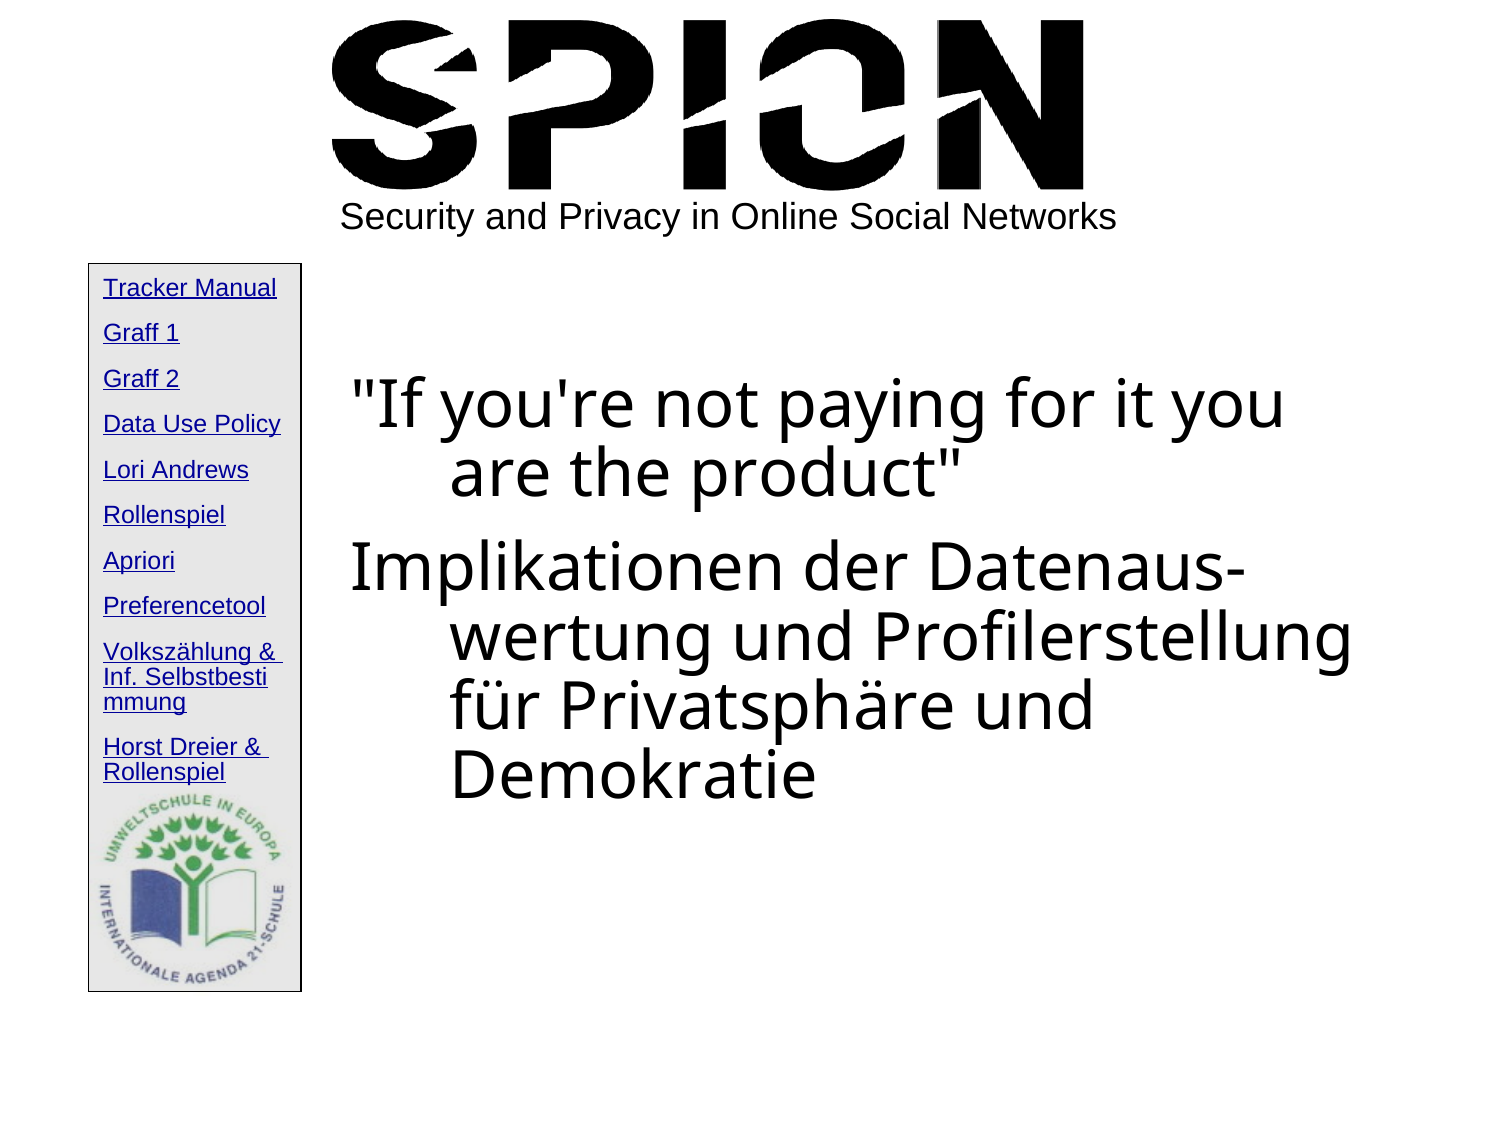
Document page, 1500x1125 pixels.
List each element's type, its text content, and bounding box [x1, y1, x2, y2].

picture [324, 0, 1093, 208]
subtitle "If you're not paying for it you are the product" Implikationen der Datenaus-wertung und Profilerstellung für Privatsphäre und Demokratie [349, 251, 1380, 1027]
picture [88, 992, 293, 996]
